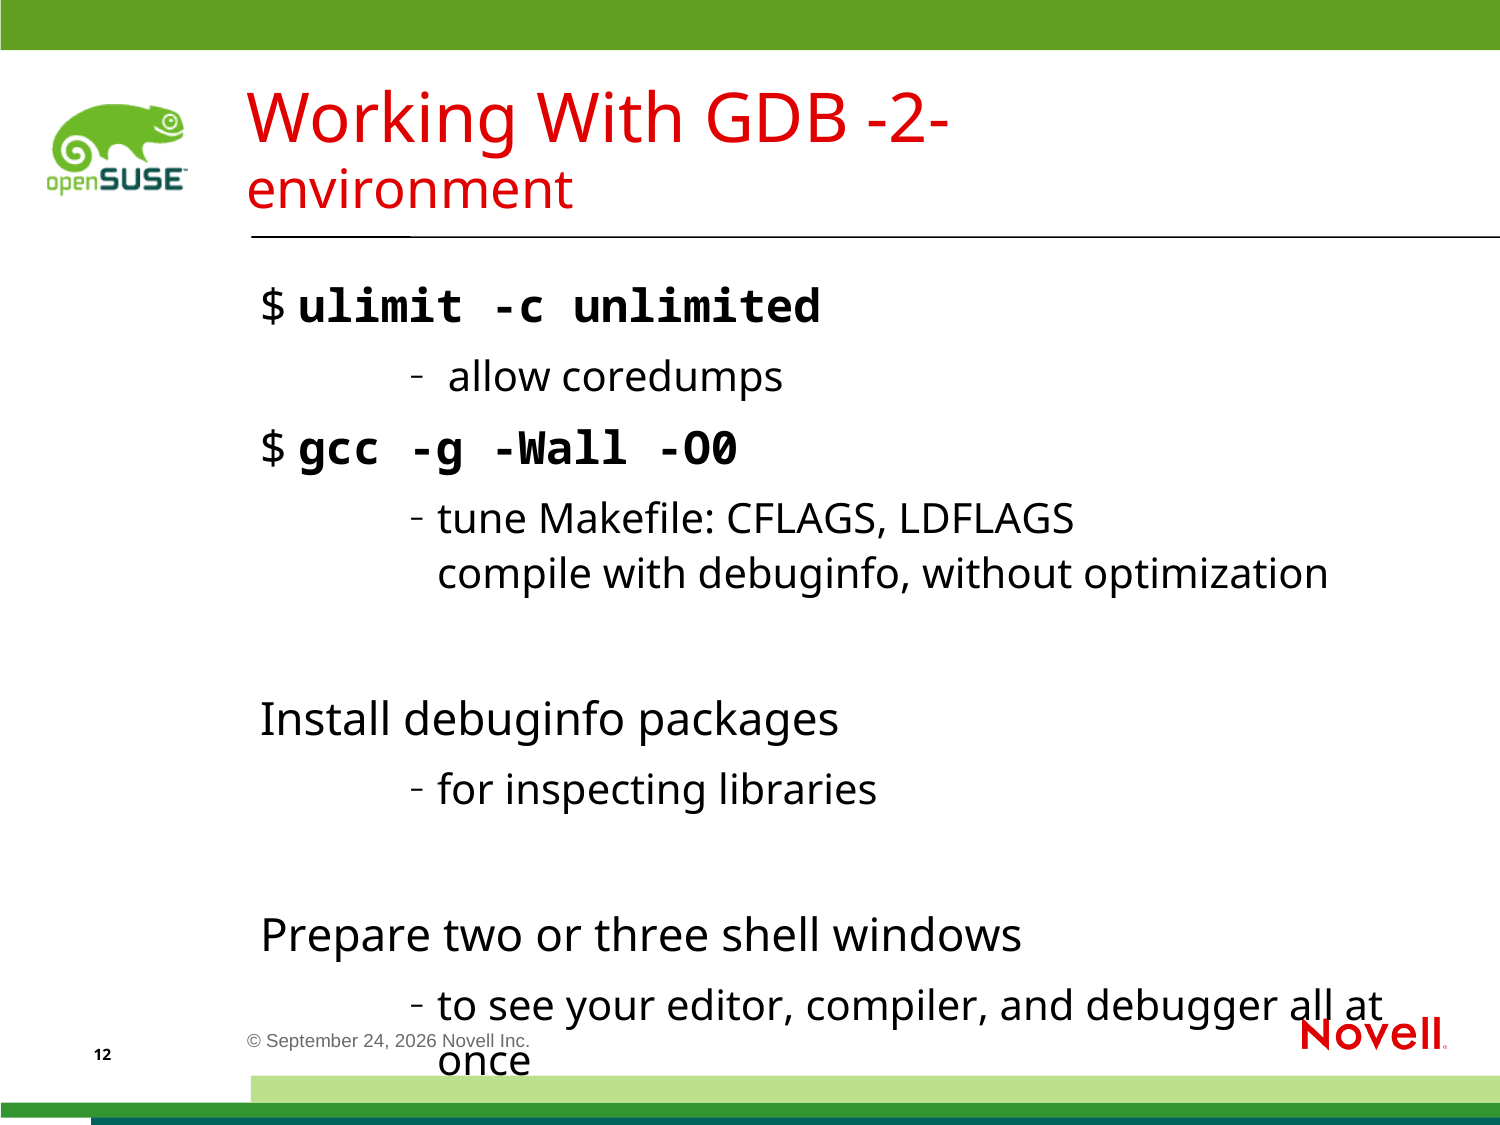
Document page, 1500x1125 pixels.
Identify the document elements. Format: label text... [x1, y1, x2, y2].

picture [1295, 1011, 1305, 1017]
picture [47, 104, 188, 197]
title Working With GDB -2- environment [246, 60, 1409, 239]
picture [1350, 1011, 1360, 1017]
picture [1295, 1011, 1453, 1056]
list $ ulimit -c unlimited allow coredumps $ gcc -g -Wall -O0 tune Makefile: CFLAGS, LDFLAGS compile with debuginfo, without optimization Install debuginfo packages for inspecting libraries Prepare two or three shell windows to see your editor, compiler, and debugger all at once [245, 267, 1439, 1001]
